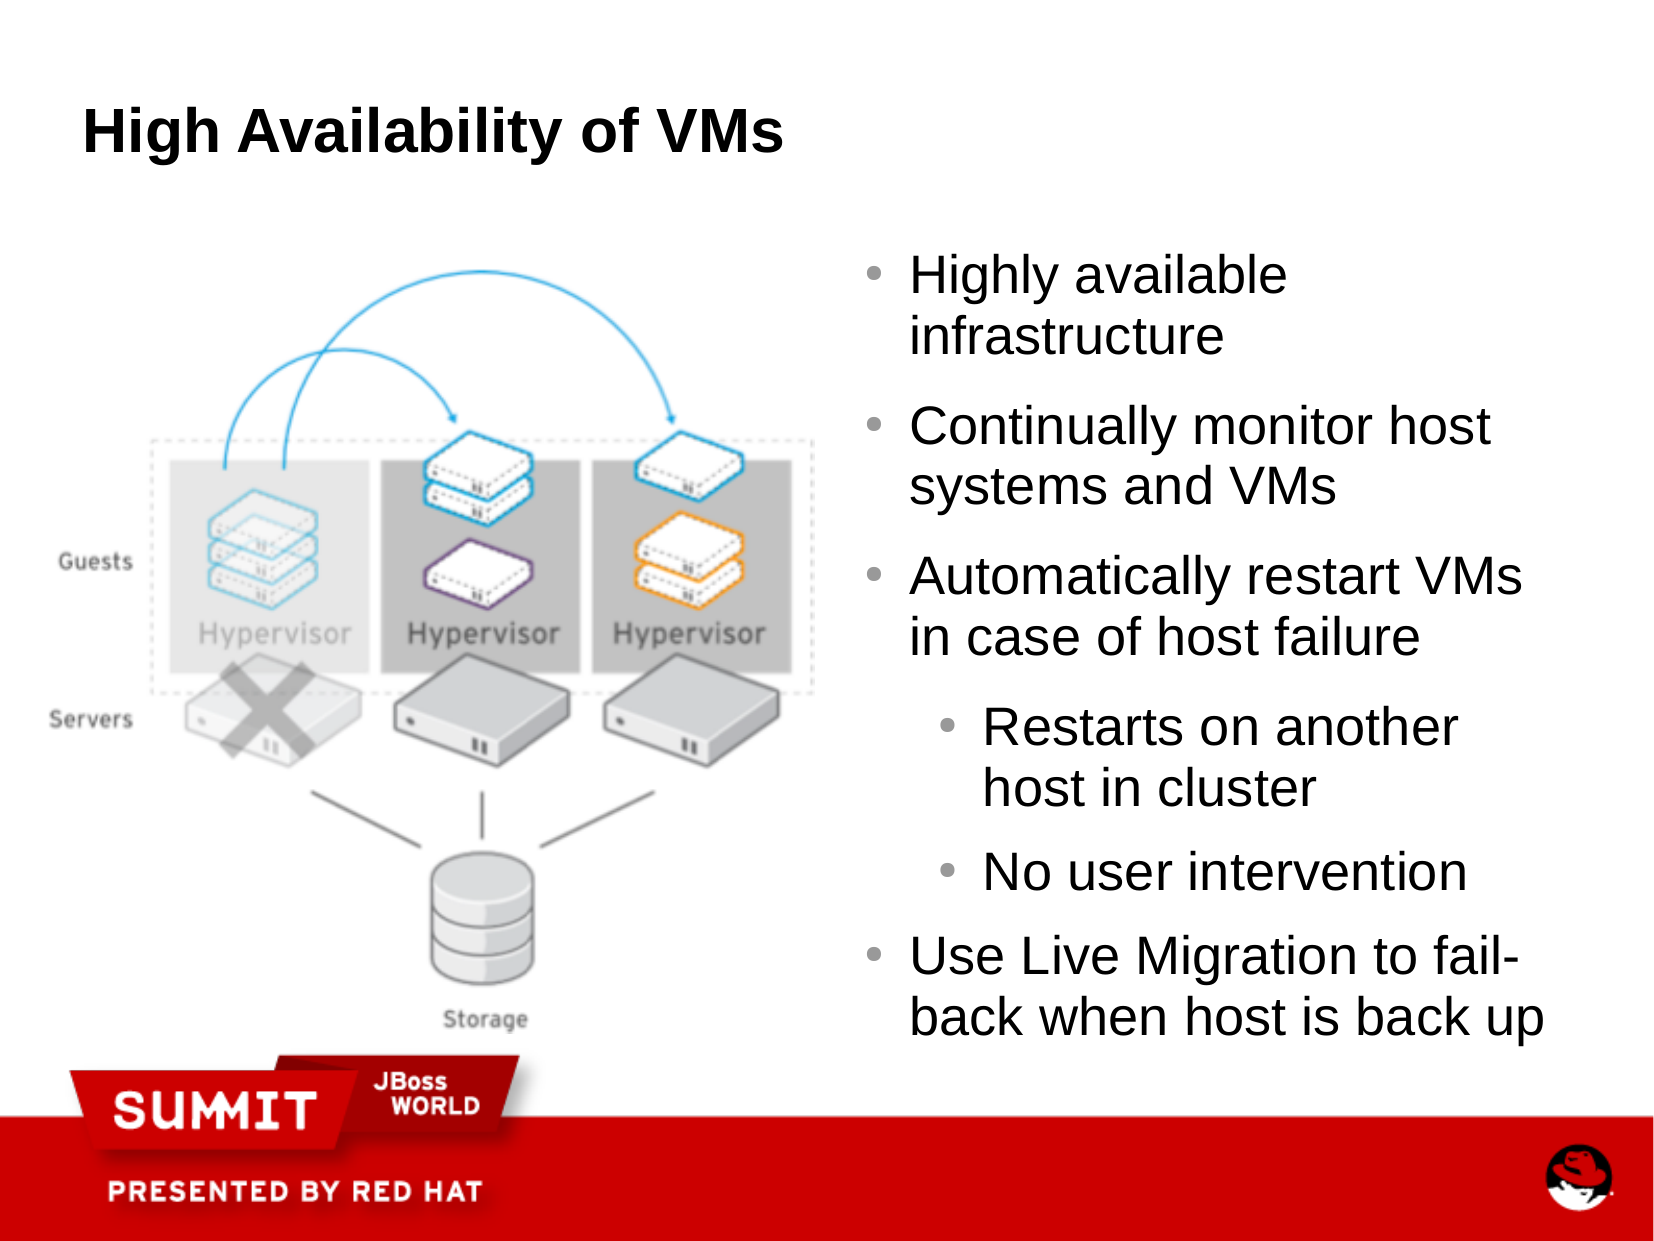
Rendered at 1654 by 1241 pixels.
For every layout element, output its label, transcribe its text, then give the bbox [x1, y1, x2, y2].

picture [0, 1043, 1654, 1241]
list Highly available infrastructure Continually monitor host systems and VMs Automatically restart VMs in case of host failure Restarts on another host in cluster No user intervention Use Live Migration to fail-back when host is back up [849, 244, 1576, 1047]
title High Availability of VMs [82, 37, 1571, 226]
picture [48, 269, 815, 1034]
